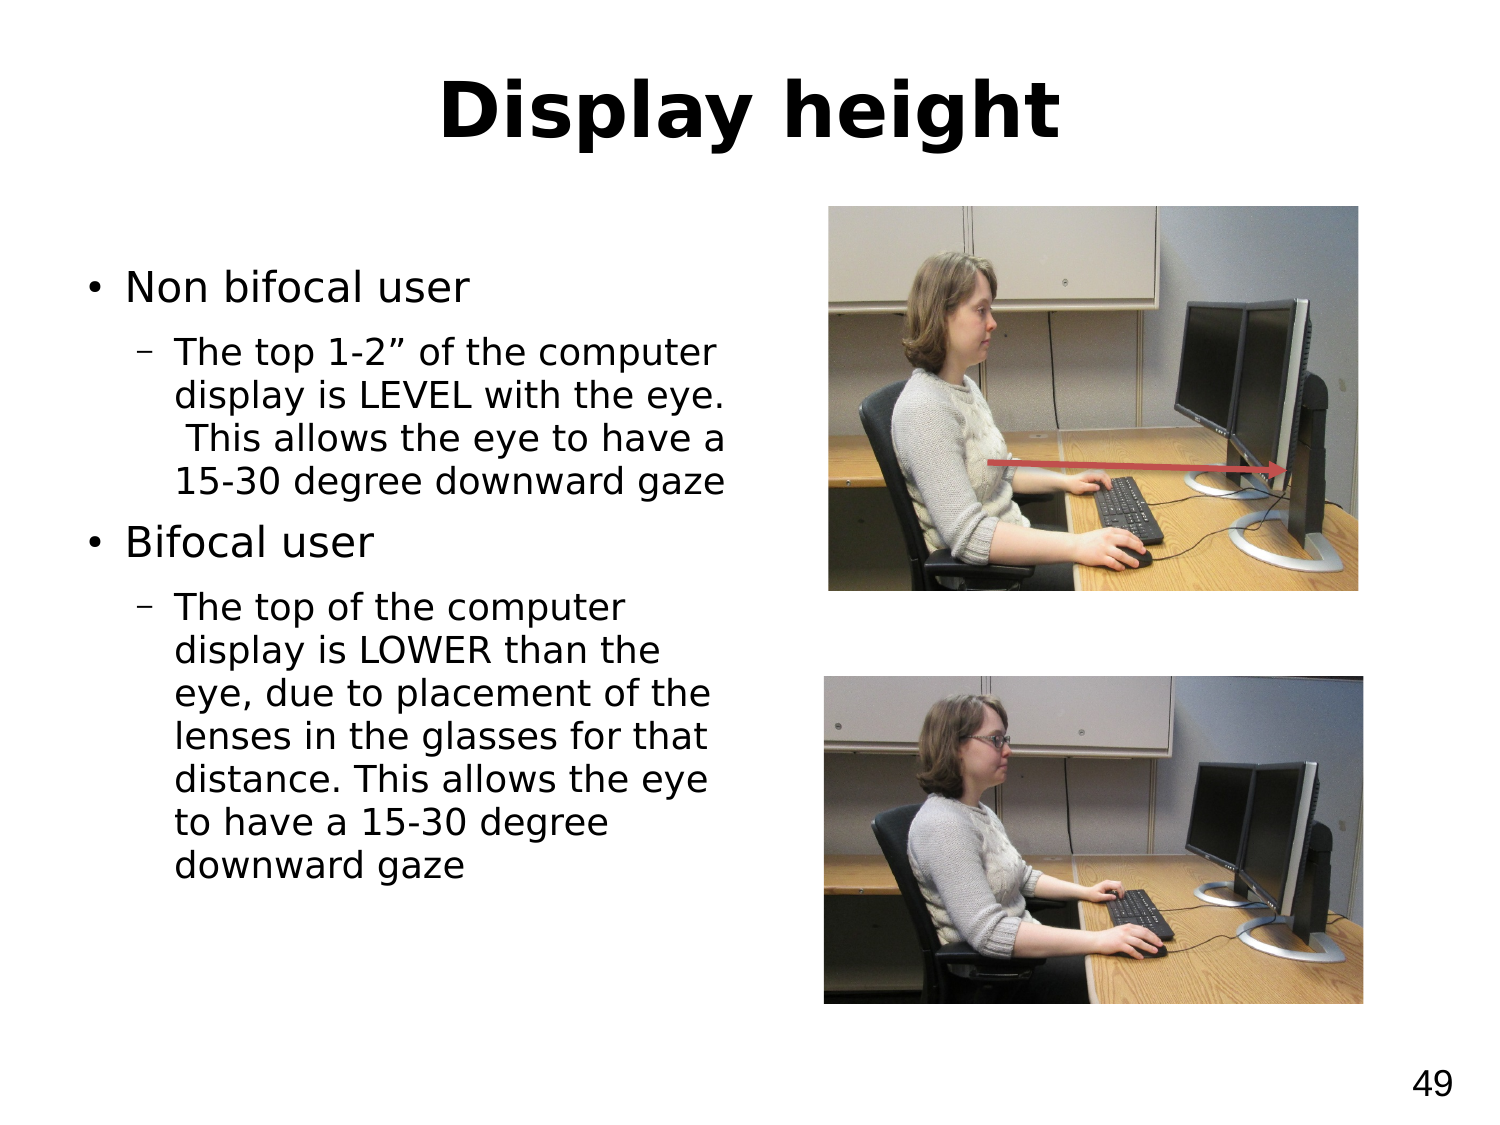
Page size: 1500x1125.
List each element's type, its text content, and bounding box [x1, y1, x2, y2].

title Display height [75, 44, 1425, 177]
picture [828, 206, 1359, 591]
list Non bifocal user The top 1-2” of the computer display is LEVEL with the eye. This allows the eye to have a 15-30 degree downward gaze Bifocal user The top of the computer display is LOWER than the eye, due to placement of the lenses in the glasses for that distance. This allows the eye to have a 15-30 degree downward gaze [75, 263, 734, 916]
picture [823, 676, 1364, 1004]
